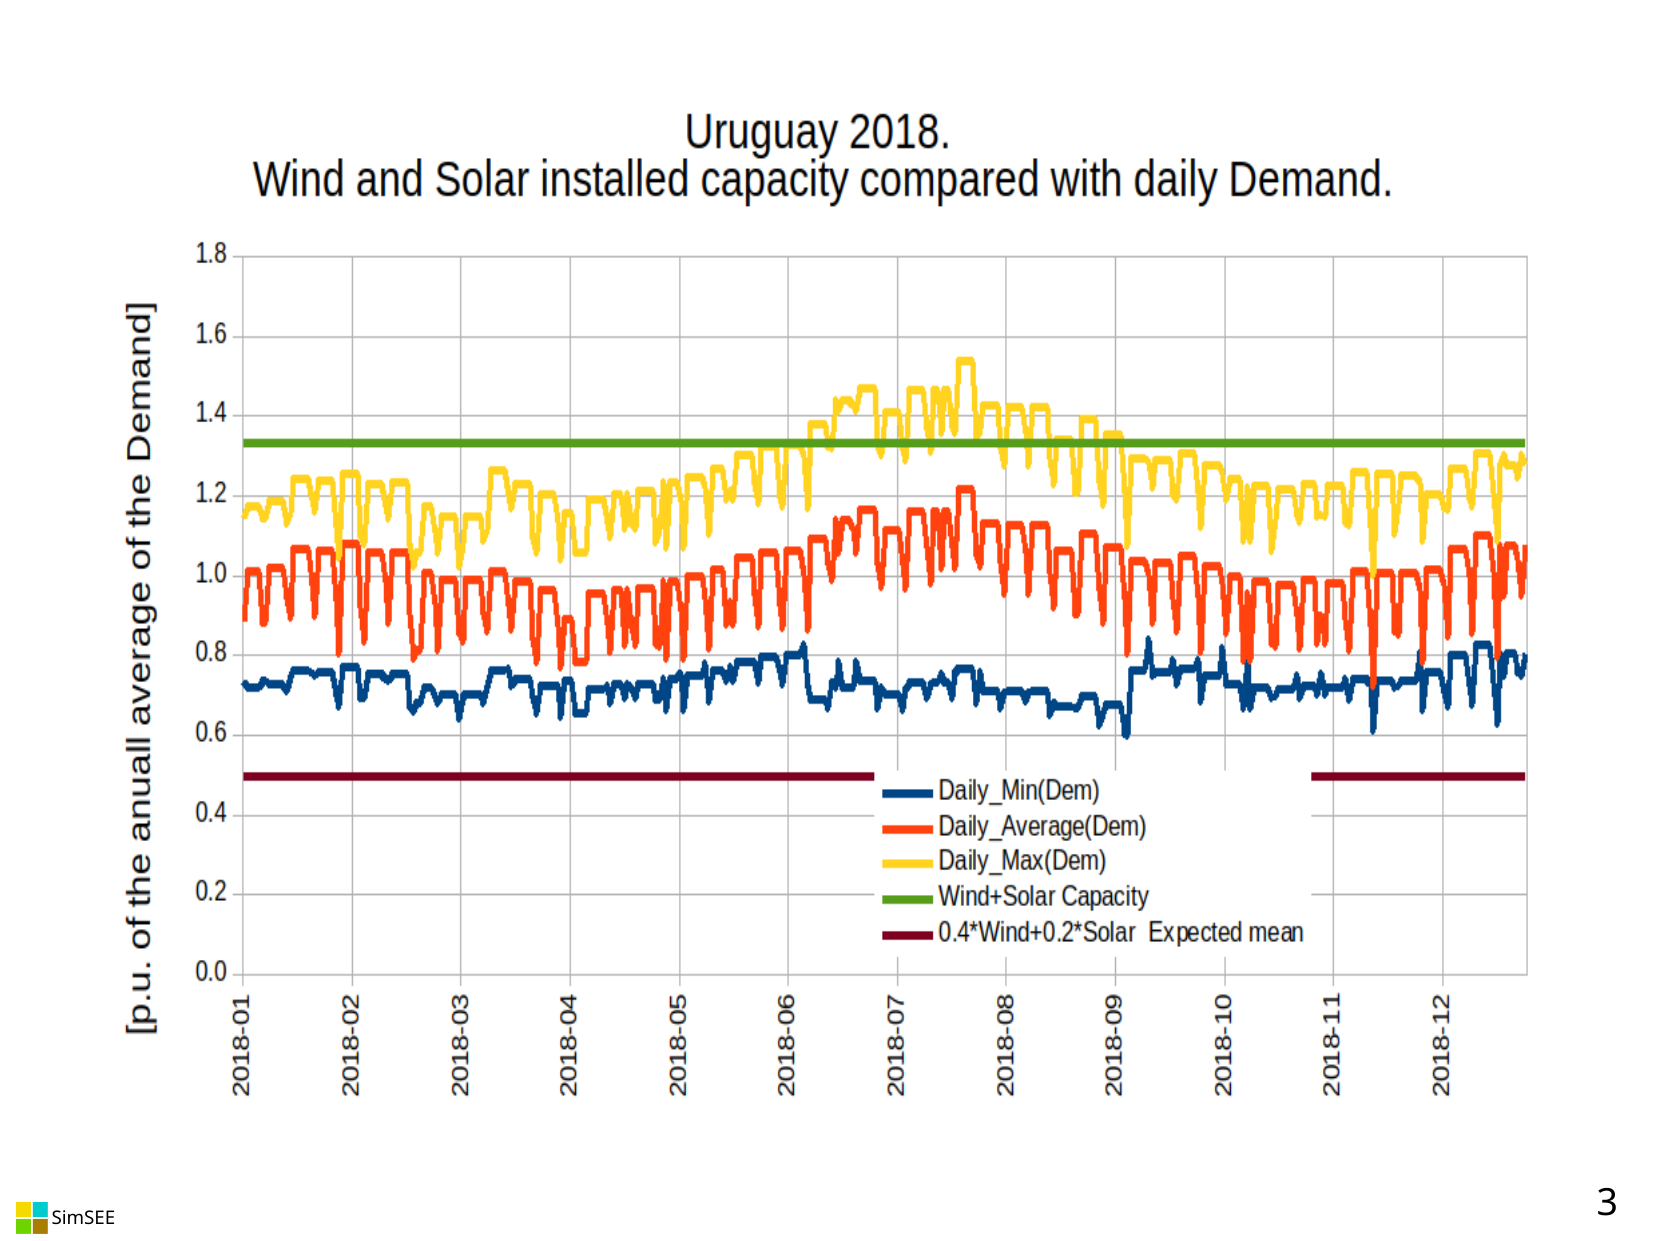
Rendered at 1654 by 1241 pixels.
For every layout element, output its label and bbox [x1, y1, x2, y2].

picture [90, 63, 1556, 1118]
picture [15, 1201, 49, 1235]
